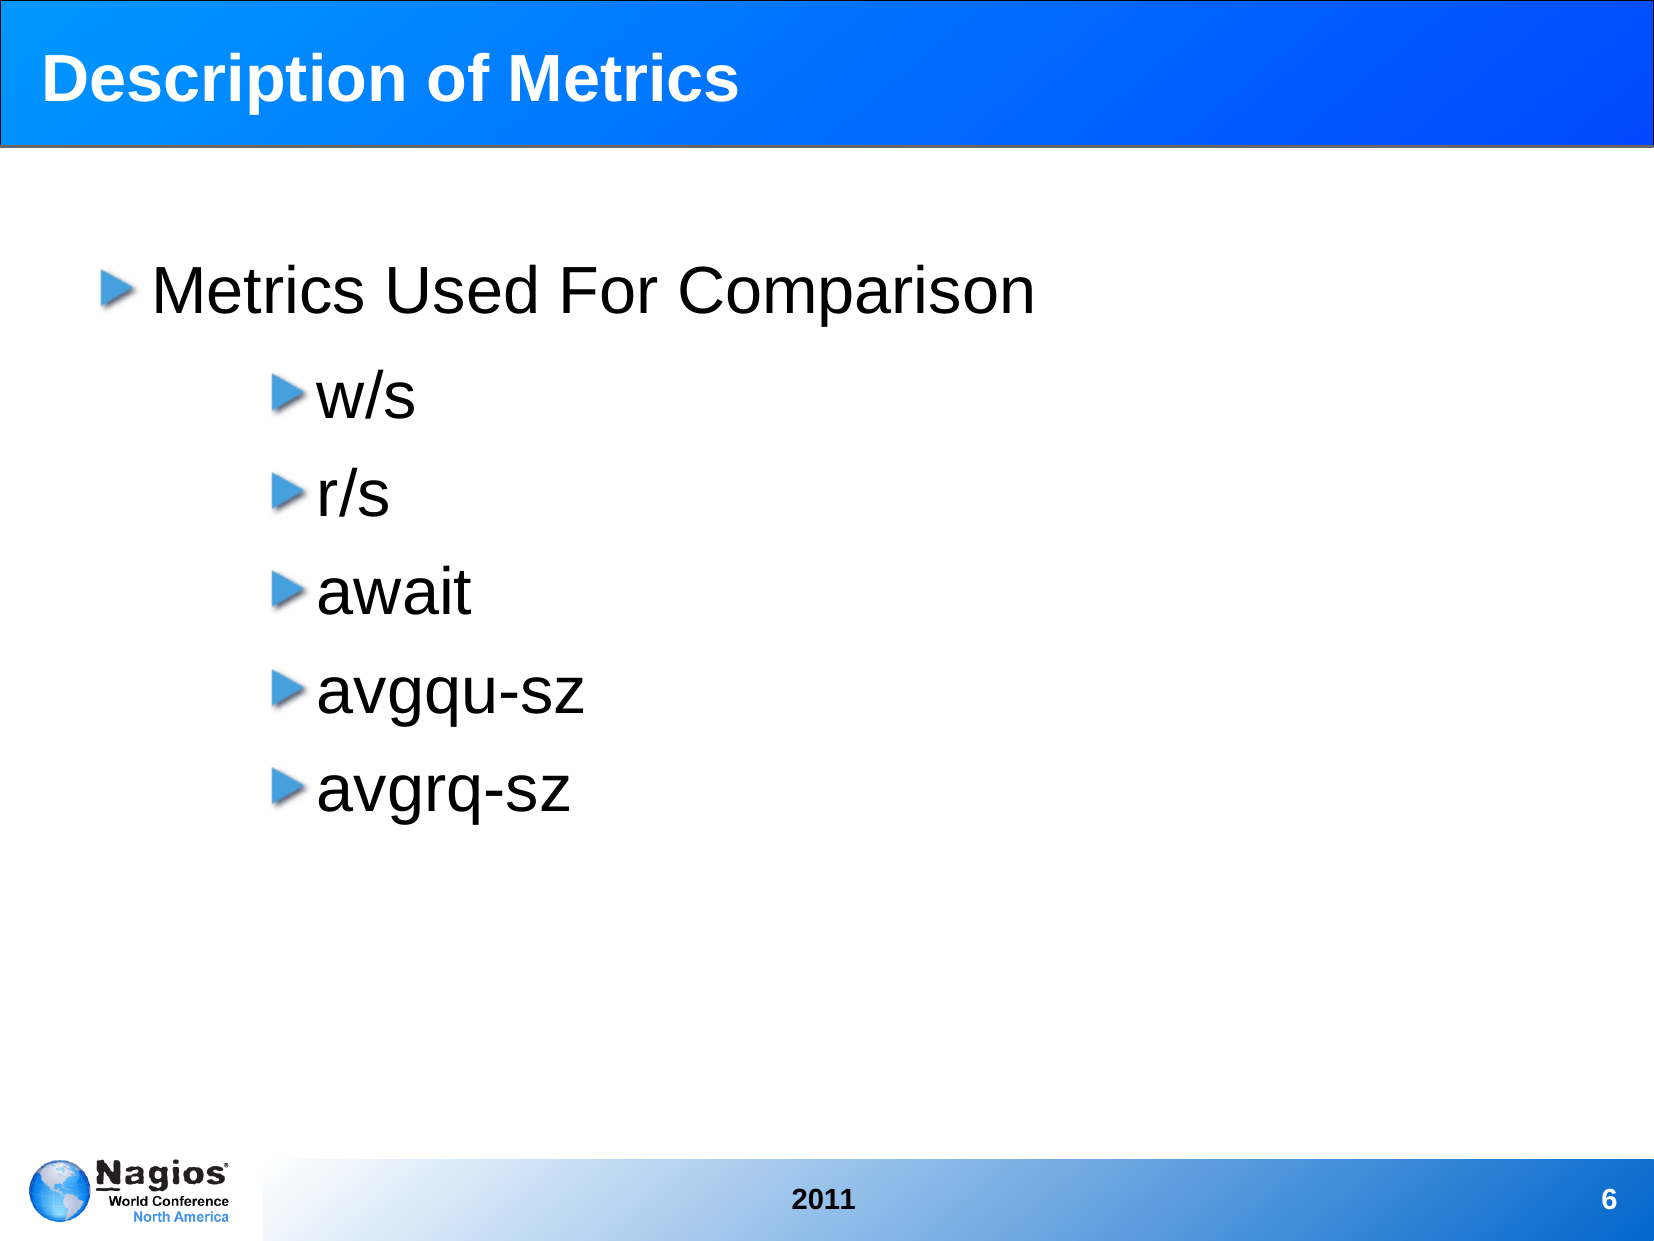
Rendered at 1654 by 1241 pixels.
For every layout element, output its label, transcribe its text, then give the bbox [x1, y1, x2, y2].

title Description of Metrics [41, 29, 1248, 127]
list Metrics Used For Comparison w/s r/s await avgqu-sz avgrq-sz [80, 253, 1569, 1072]
picture [29, 1159, 229, 1235]
